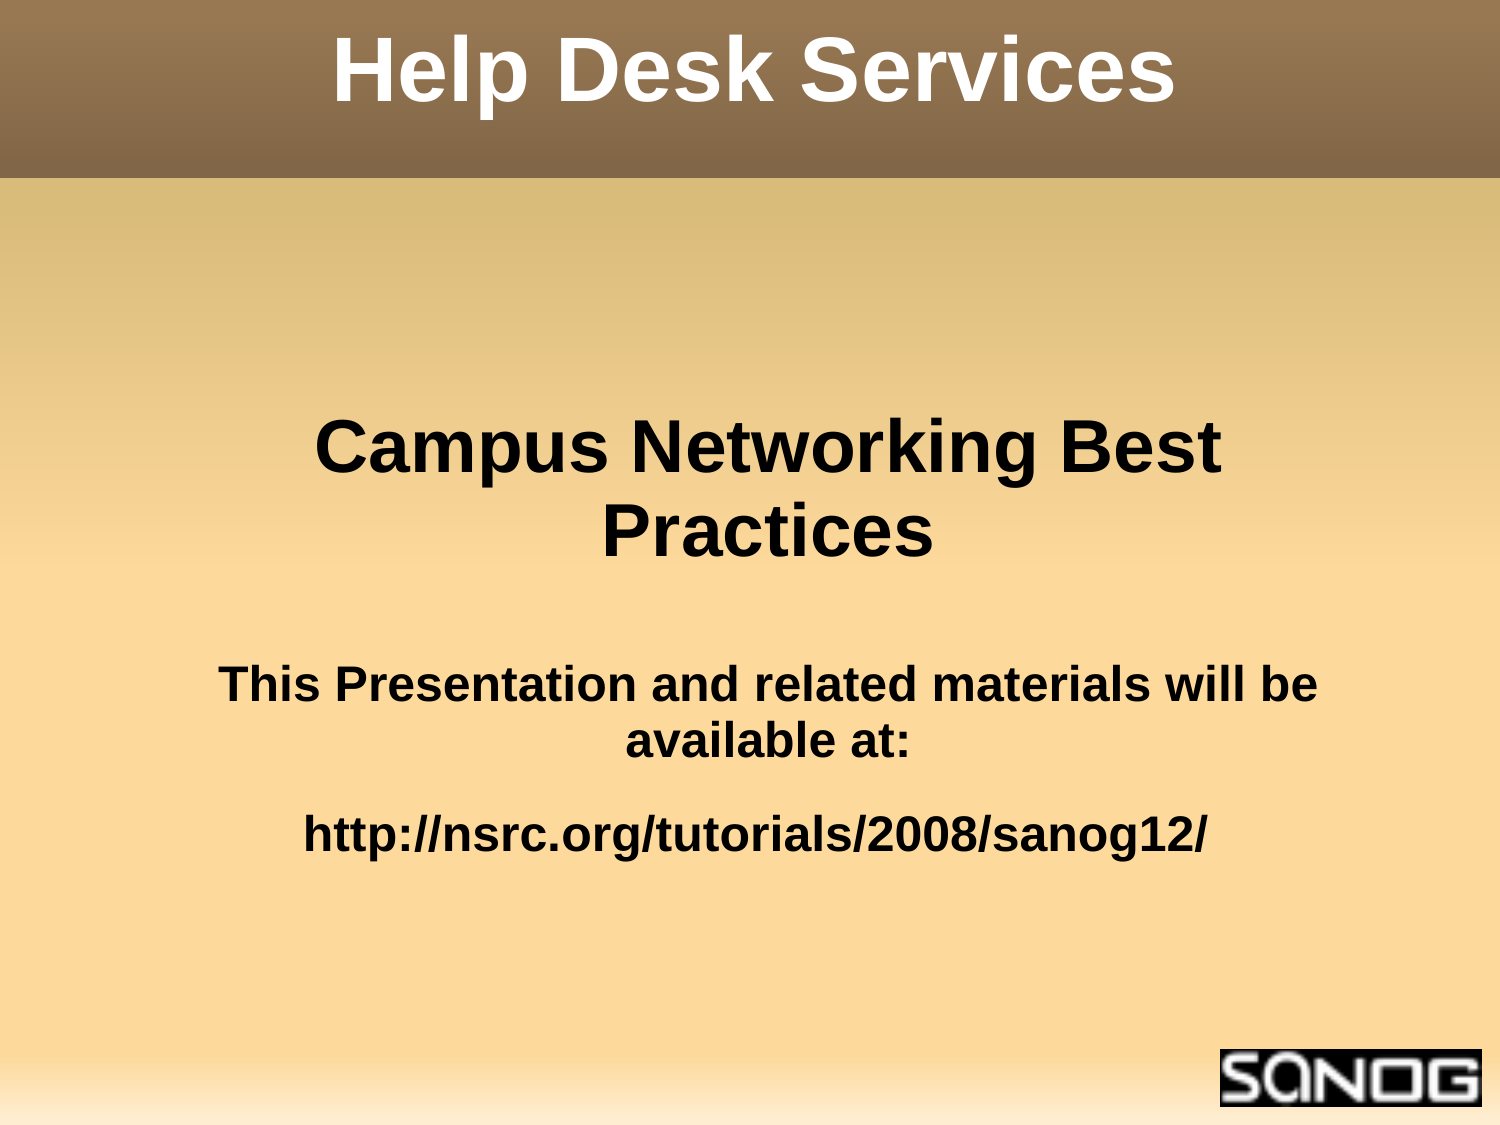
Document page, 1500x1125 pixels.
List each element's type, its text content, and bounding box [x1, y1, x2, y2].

text_box Help Desk Services [183, 30, 1327, 134]
title Campus Networking Best Practices This Presentation and related materials will be available at: http://nsrc.org/tutorials/2008/sanog12/ [137, 187, 1401, 1000]
picture [0, 0, 1500, 1125]
